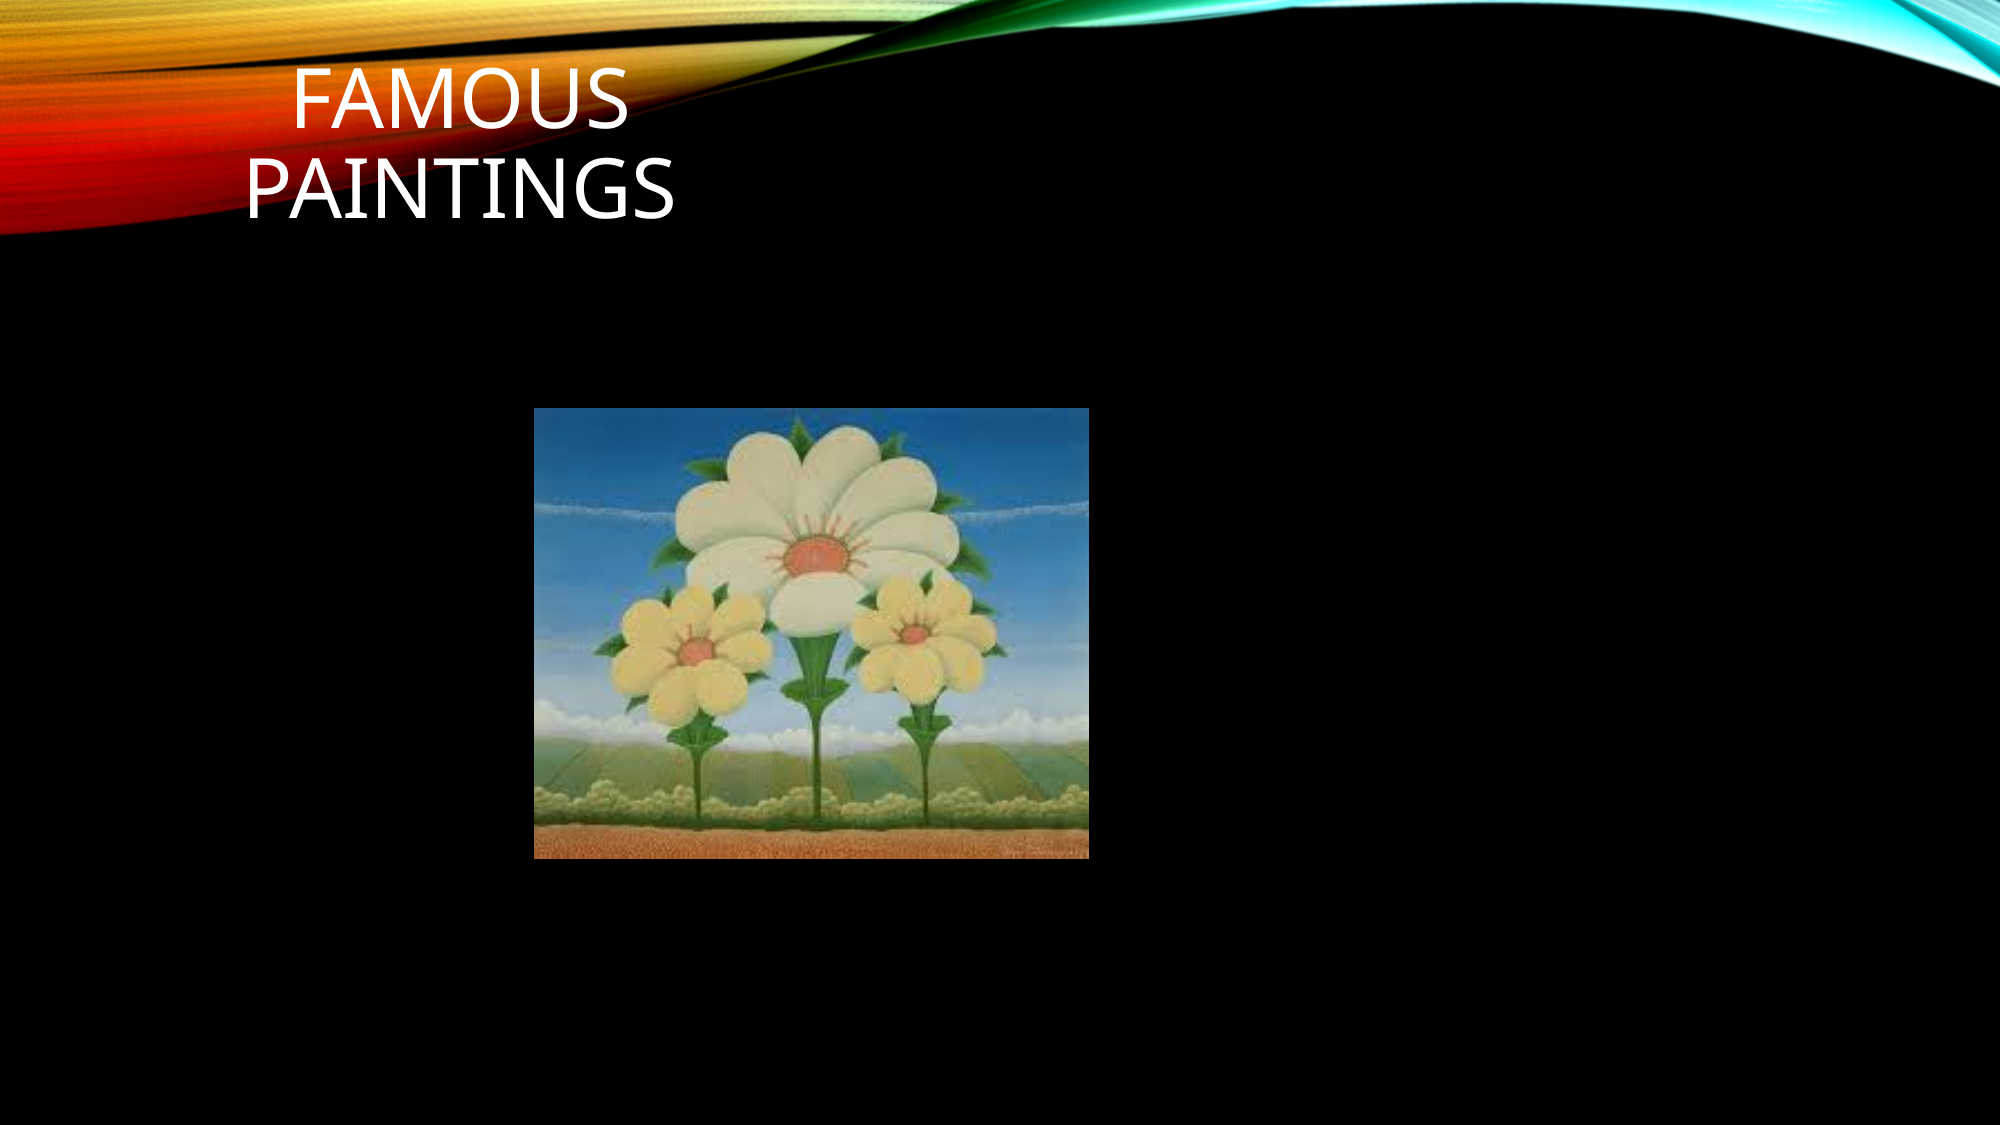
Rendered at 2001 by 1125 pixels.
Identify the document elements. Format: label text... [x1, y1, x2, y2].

title Famous paintings [109, 40, 812, 253]
picture [534, 408, 1089, 859]
